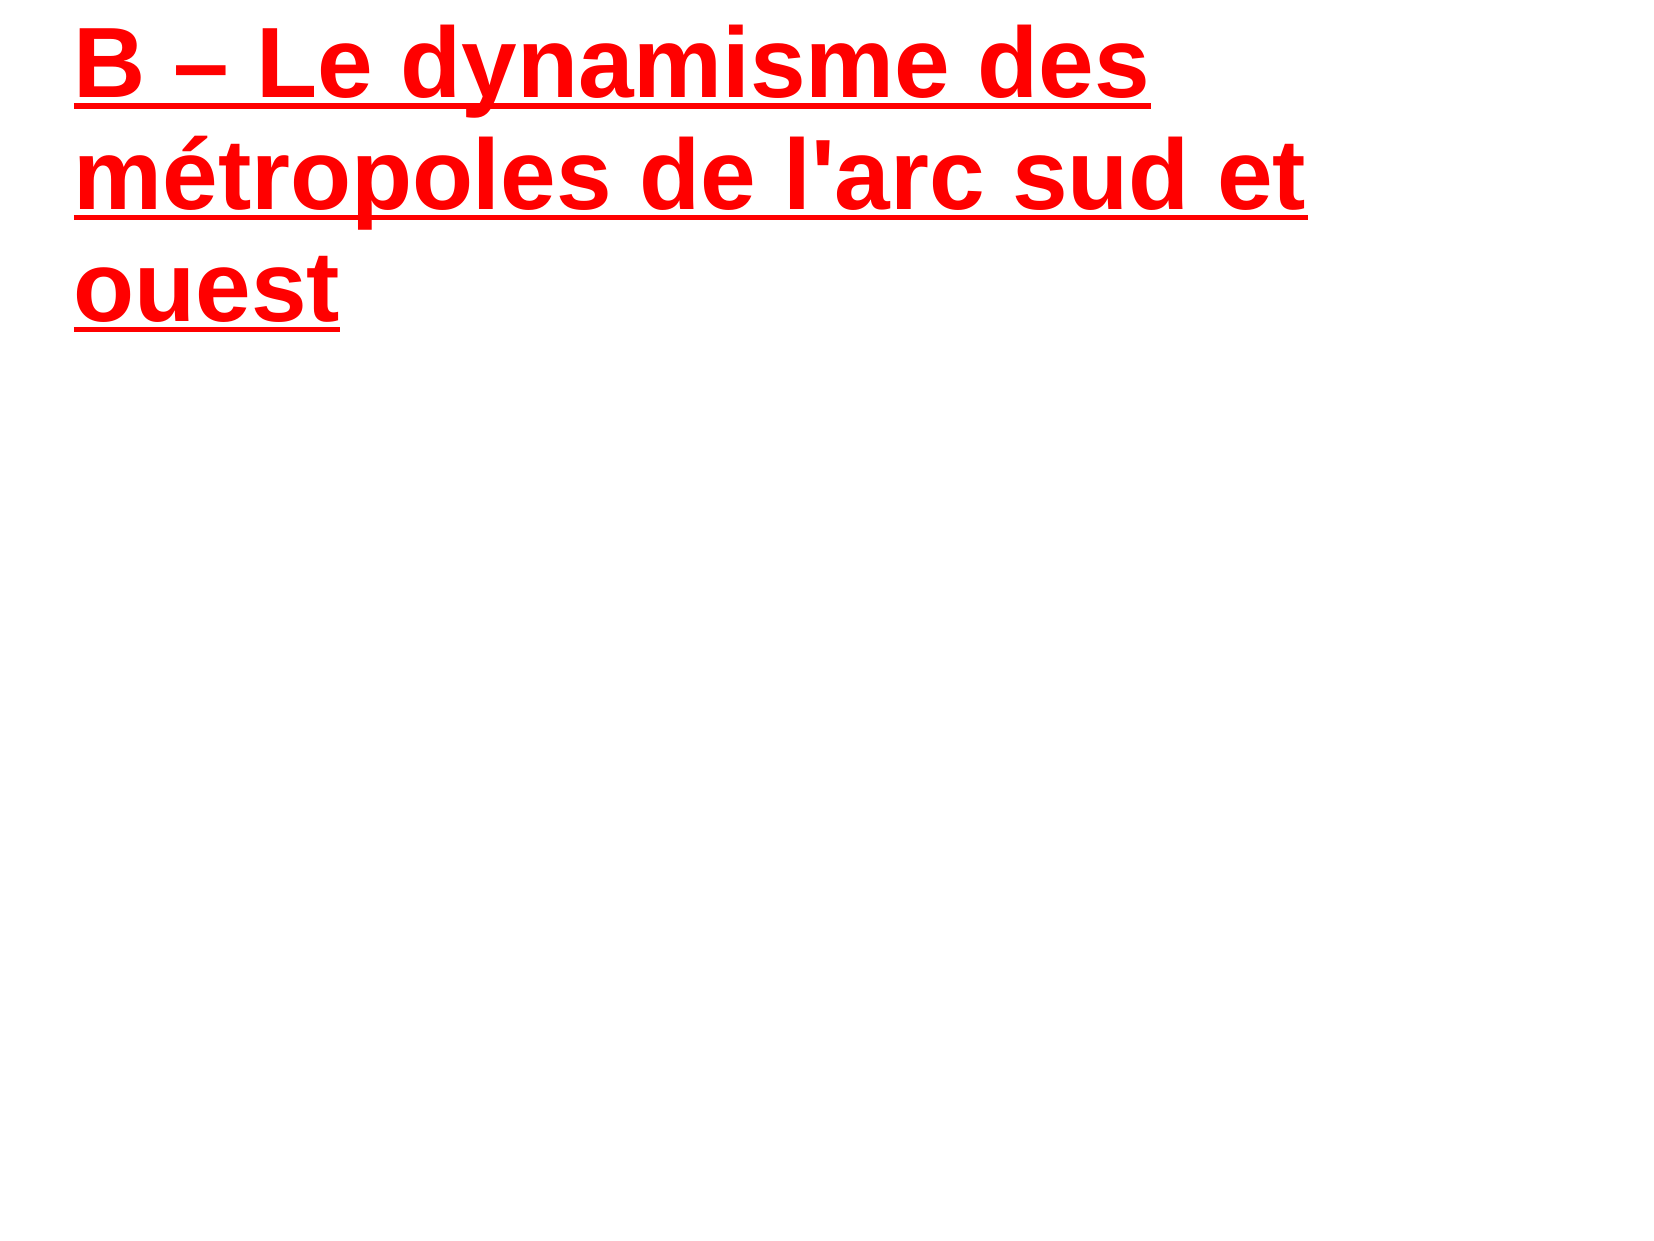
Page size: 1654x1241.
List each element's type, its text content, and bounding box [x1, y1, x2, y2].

text_box B – Le dynamisme des métropoles de l'arc sud et ouest [59, 0, 1595, 1241]
